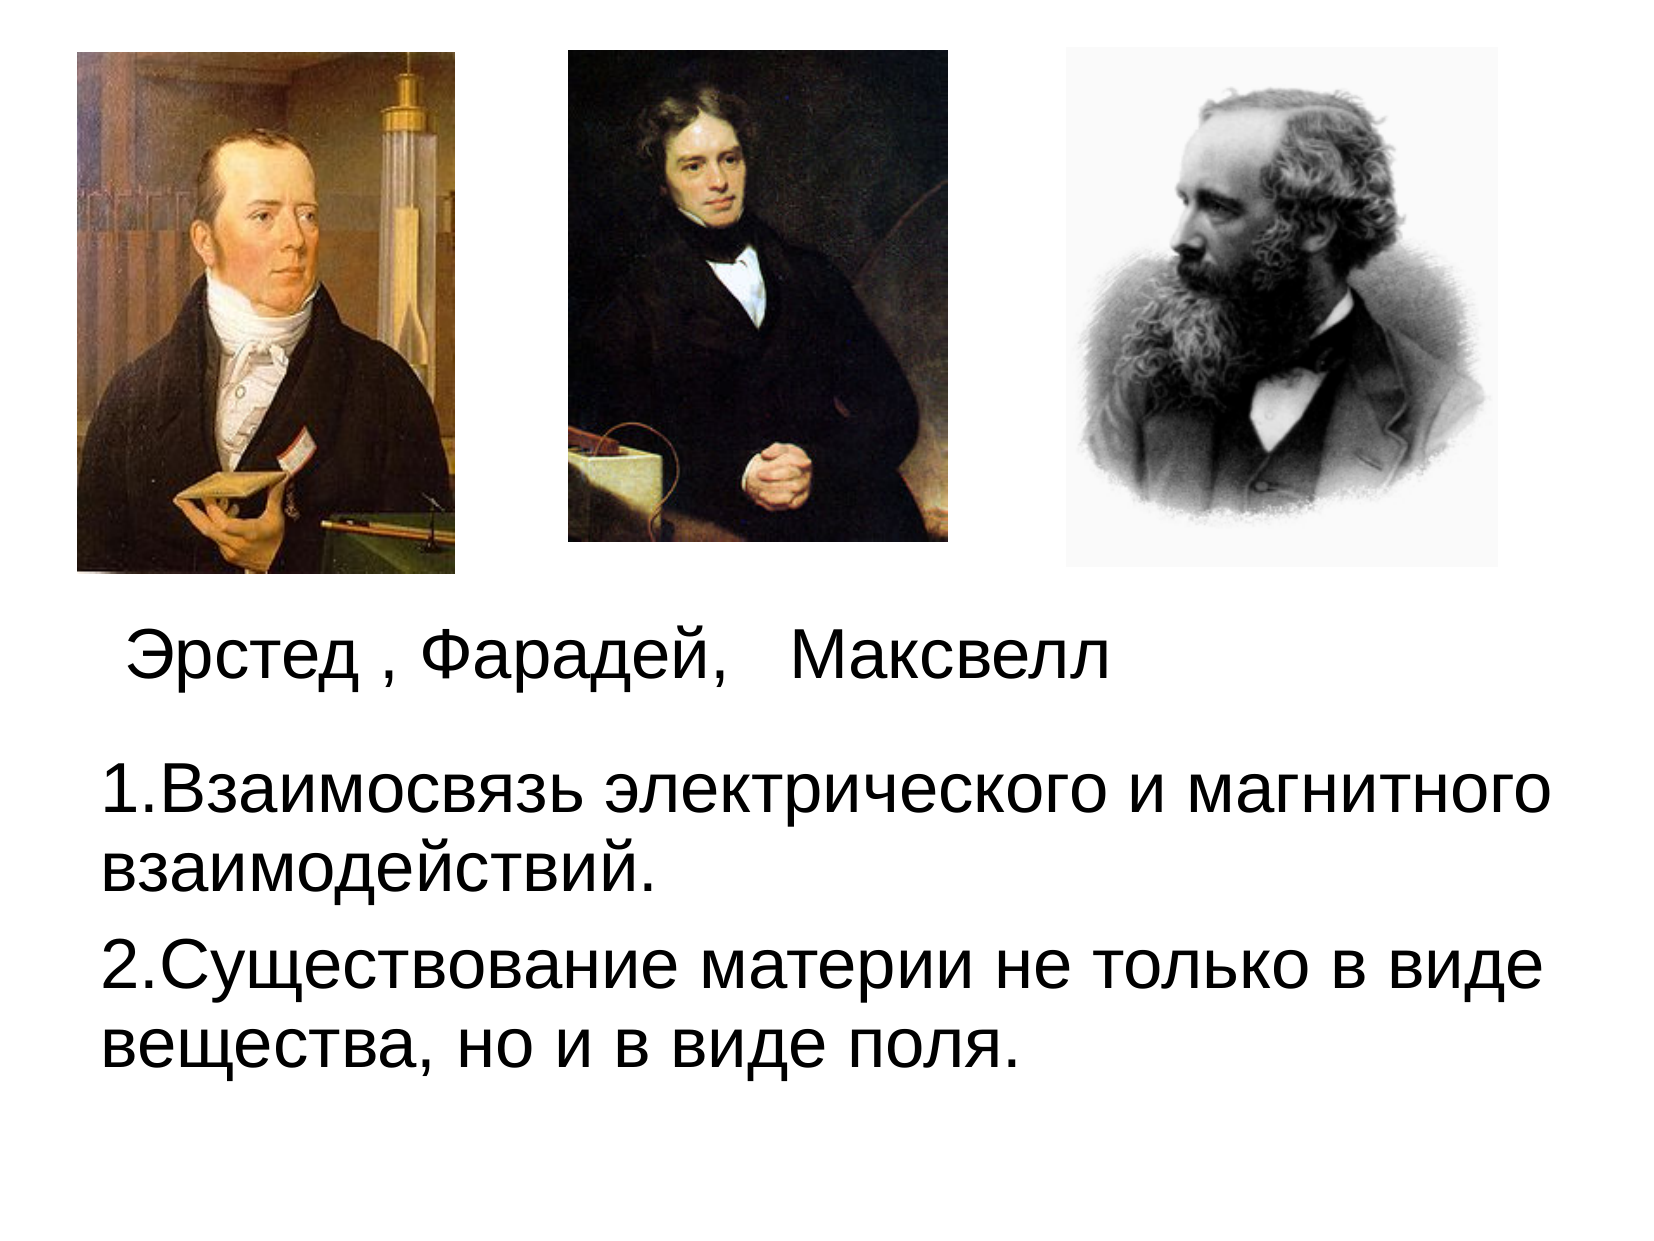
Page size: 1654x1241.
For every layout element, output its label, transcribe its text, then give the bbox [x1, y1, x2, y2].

picture [568, 50, 948, 542]
text_box Эрстед , Фарадей, Максвелл [89, 606, 1585, 780]
text_box 1.Взаимосвязь электрического и магнитного взаимодействий. 2.Существование материи не только в виде вещества, но и в виде поля. [85, 741, 1570, 1090]
picture [77, 52, 455, 574]
picture [1066, 47, 1498, 567]
